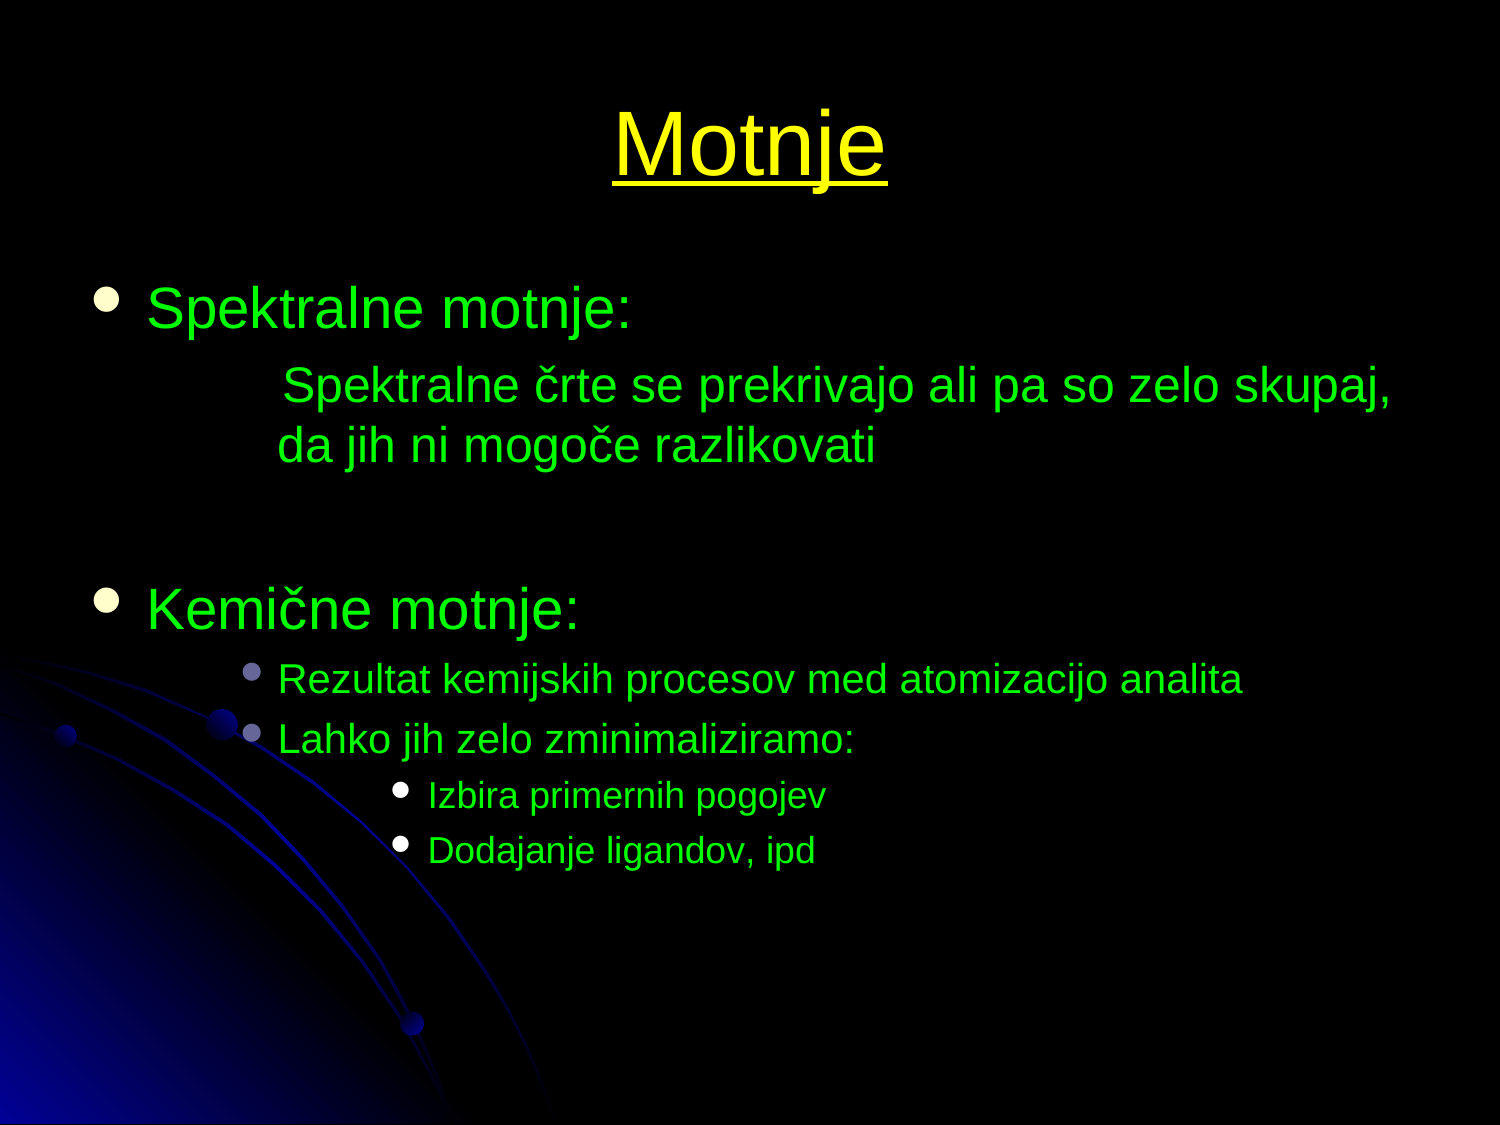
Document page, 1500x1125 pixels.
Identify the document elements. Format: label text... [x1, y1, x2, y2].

title Motnje [75, 45, 1426, 233]
list Spektralne motnje: Spektralne črte se prekrivajo ali pa so zelo skupaj, da jih ni mogoče razlikovati Kemične motnje: Rezultat kemijskih procesov med atomizacijo analita Lahko jih zelo zminimaliziramo: Izbira primernih pogojev Dodajanje ligandov, ipd [75, 262, 1426, 1006]
